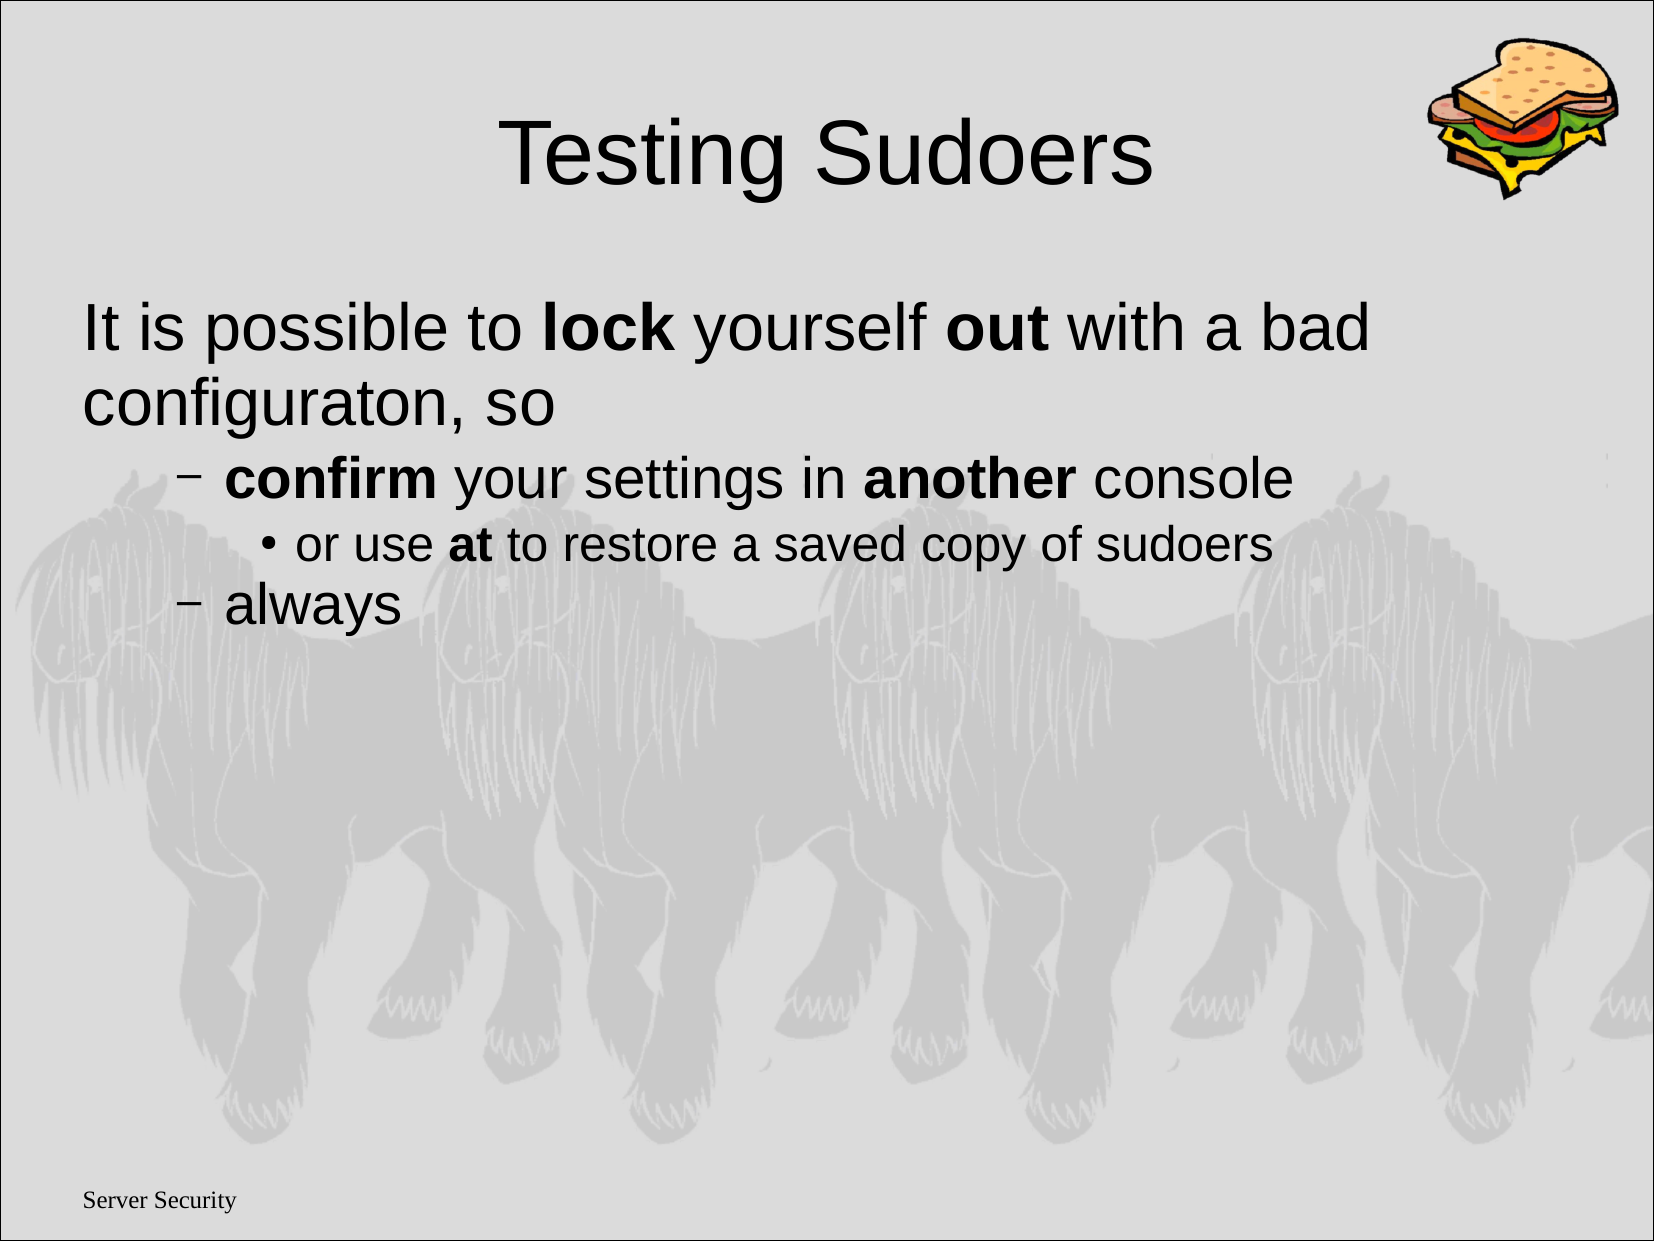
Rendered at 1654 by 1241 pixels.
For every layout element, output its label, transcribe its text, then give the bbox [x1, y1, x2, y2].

title Testing Sudoers [82, 49, 1571, 257]
list It is possible to lock yourself out with a bad configuraton, so confirm your settings in another console or use at to restore a saved copy of sudoers always [82, 290, 1571, 1094]
picture [1425, 37, 1621, 201]
